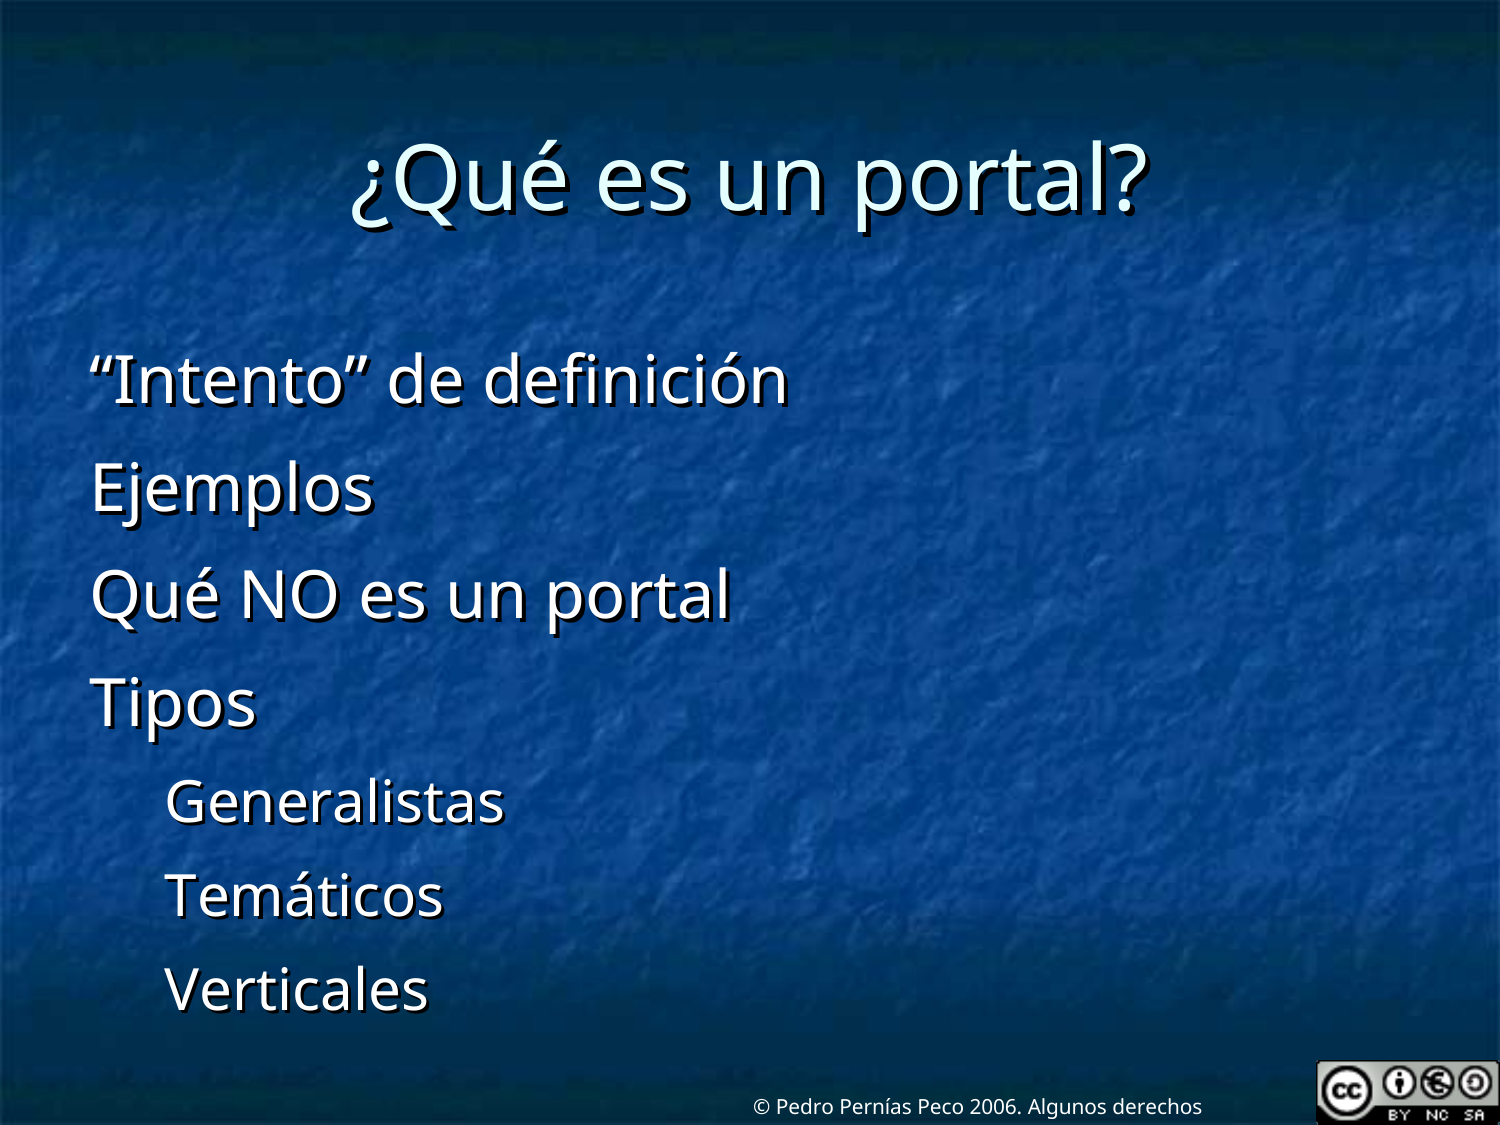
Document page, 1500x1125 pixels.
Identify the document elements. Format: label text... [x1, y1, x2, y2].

list “Intento” de definición Ejemplos Qué NO es un portal Tipos Generalistas Temáticos Verticales [75, 324, 1426, 1091]
title ¿Qué es un portal? [75, 62, 1426, 288]
picture [0, 0, 1500, 1125]
picture [1182, 1104, 1189, 1113]
